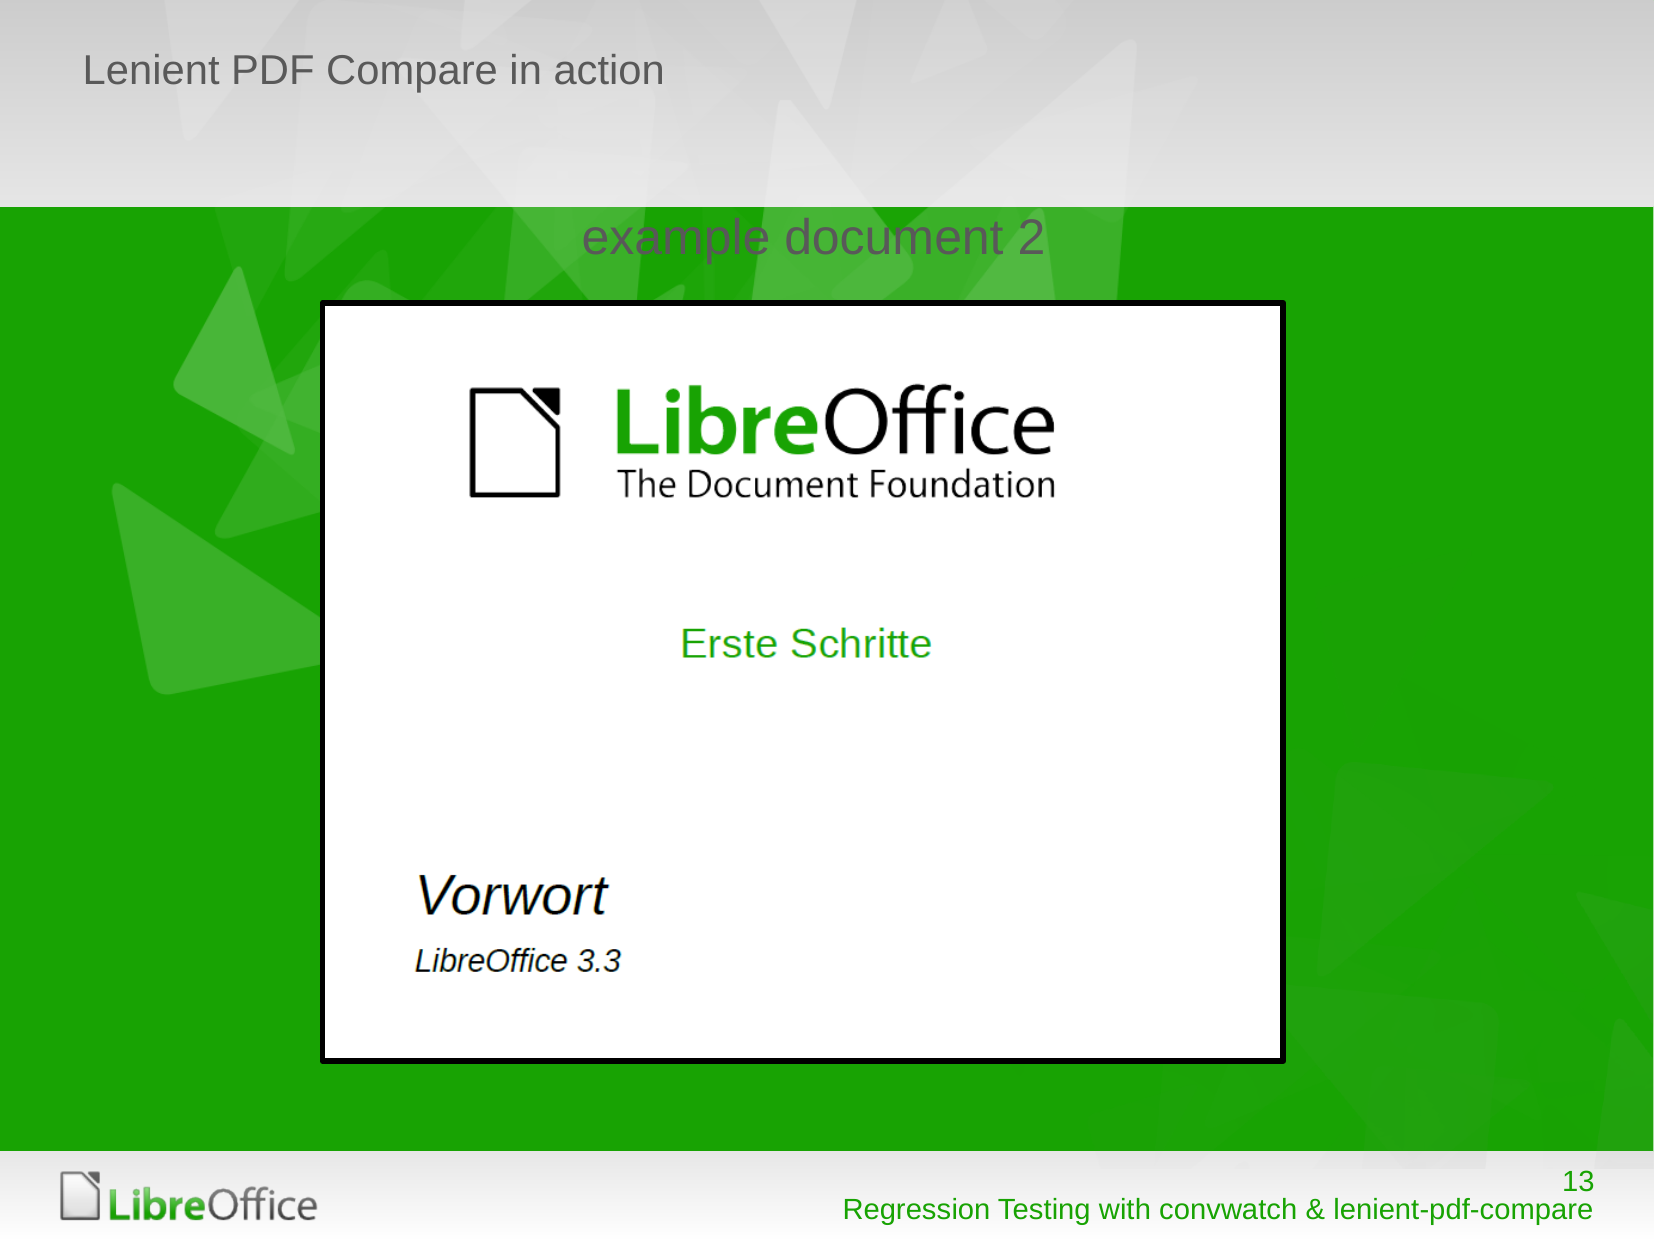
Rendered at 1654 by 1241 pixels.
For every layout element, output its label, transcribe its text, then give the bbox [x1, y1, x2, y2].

title Lenient PDF Compare in action [82, 47, 1452, 110]
picture [41, 1152, 337, 1240]
picture [325, 305, 1281, 1058]
text_box example document 2 [481, 202, 1146, 280]
picture [0, 0, 1654, 1169]
